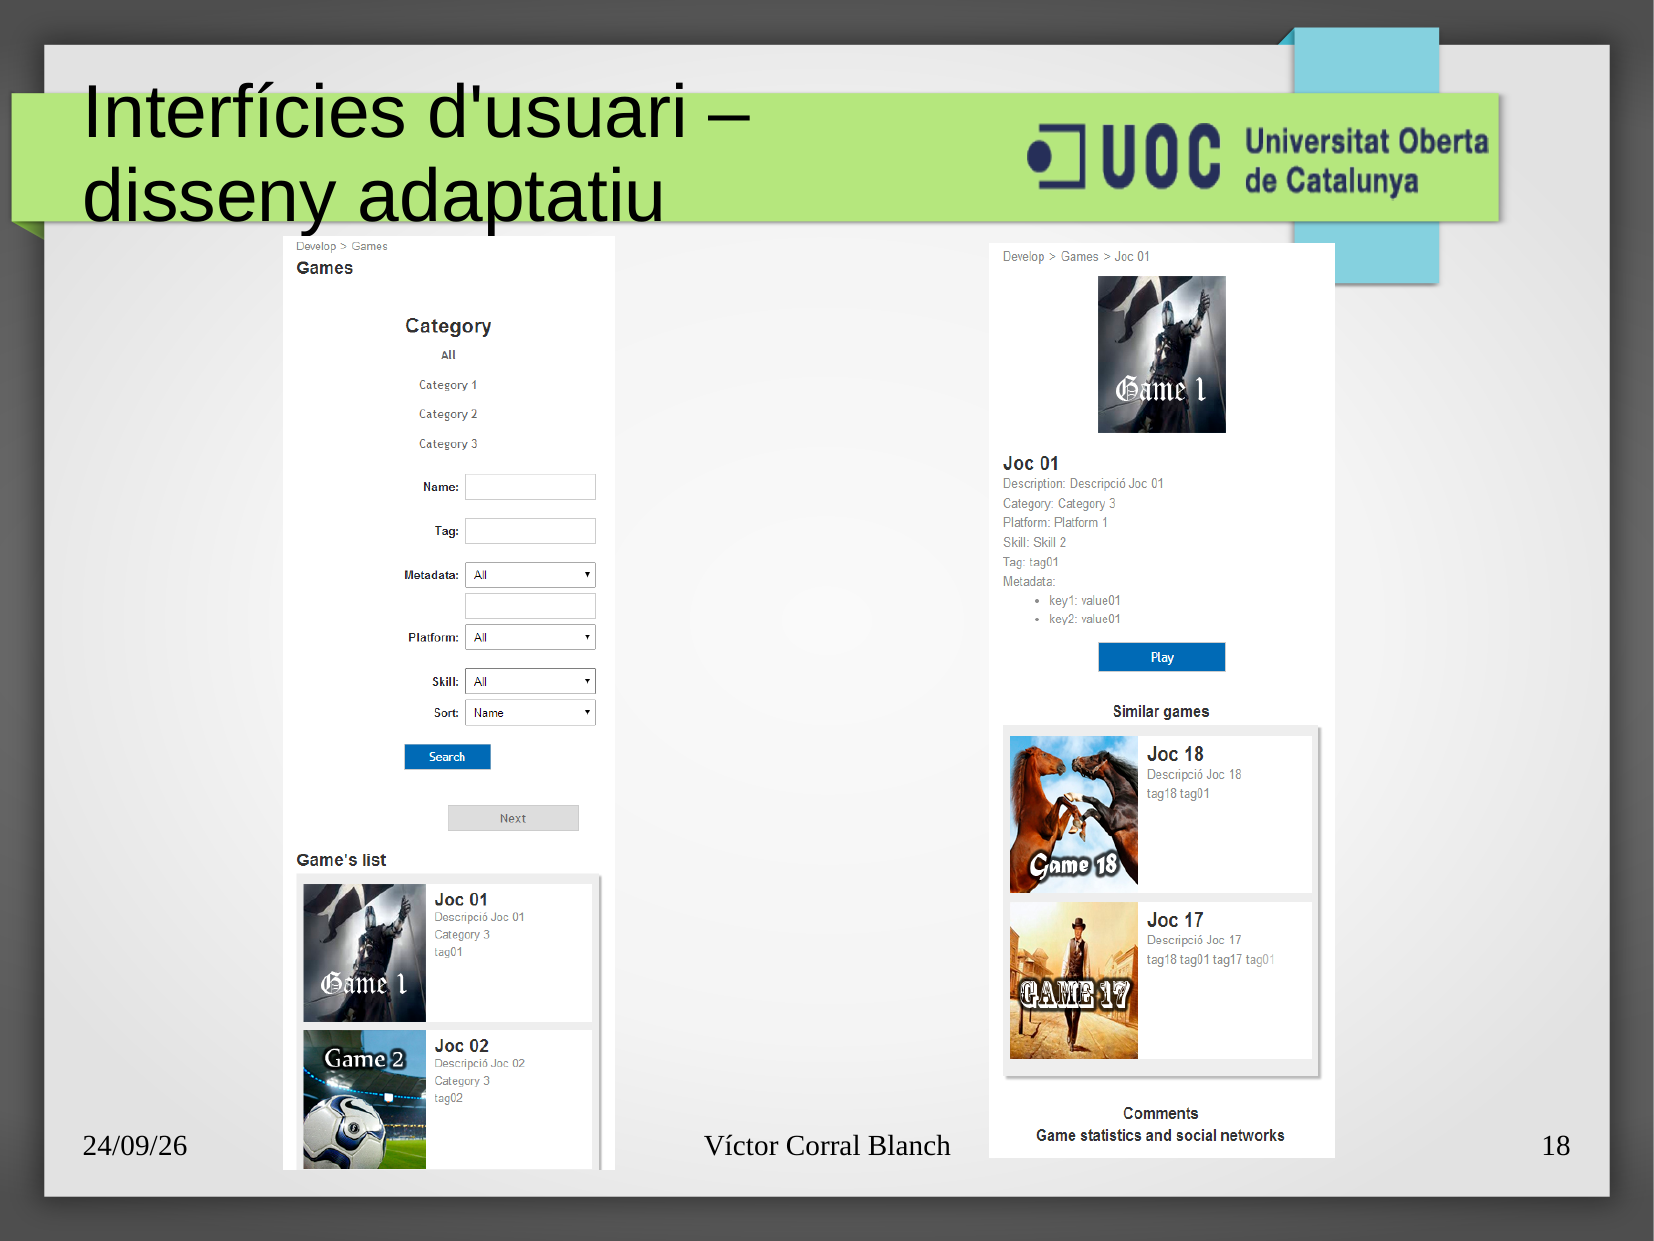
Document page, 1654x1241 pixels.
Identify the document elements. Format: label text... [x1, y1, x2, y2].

title Interfícies d'usuari – disseny adaptatiu [82, 69, 1016, 238]
picture [0, 0, 1654, 1241]
